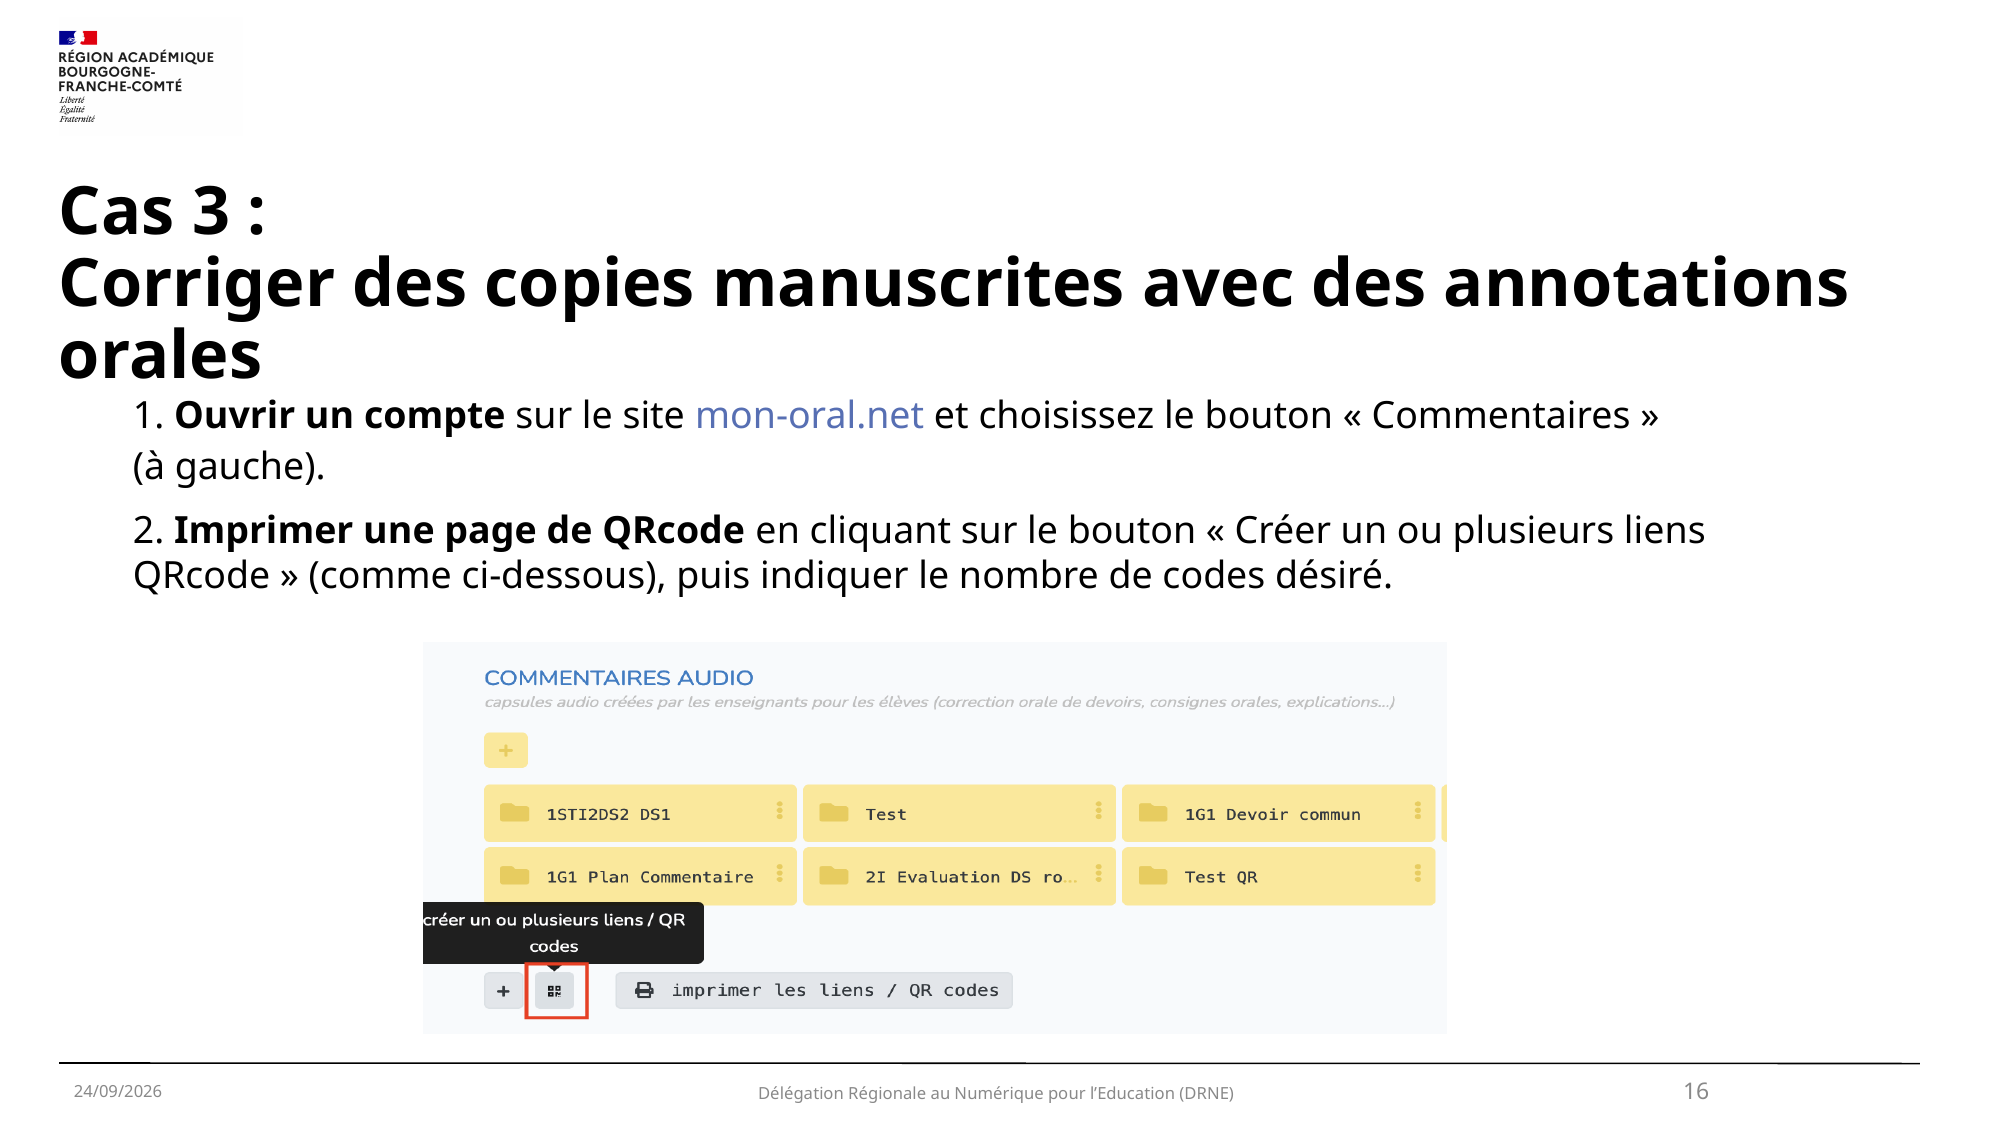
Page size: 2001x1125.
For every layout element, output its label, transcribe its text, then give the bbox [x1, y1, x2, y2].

picture [423, 642, 1447, 1034]
text_box Délégation Régionale au Numérique pour l’Education (DRNE) [546, 1063, 1432, 1123]
title Cas 3 : Corriger des copies manuscrites avec des annotations orales [59, 177, 1919, 325]
text_box 1. Ouvrir un compte sur le site mon-oral.net et choisissez le bouton « Commentaires » (à gauche). 2. Imprimer une page de QRcode en cliquant sur le bouton « Créer un ou plusieurs liens QRcode » (comme ci-dessous), puis indiquer le nombre de codes désiré. [118, 384, 1860, 676]
text_box 16 [1683, 1062, 1919, 1122]
text_box 29/10/2024 [59, 1062, 295, 1122]
